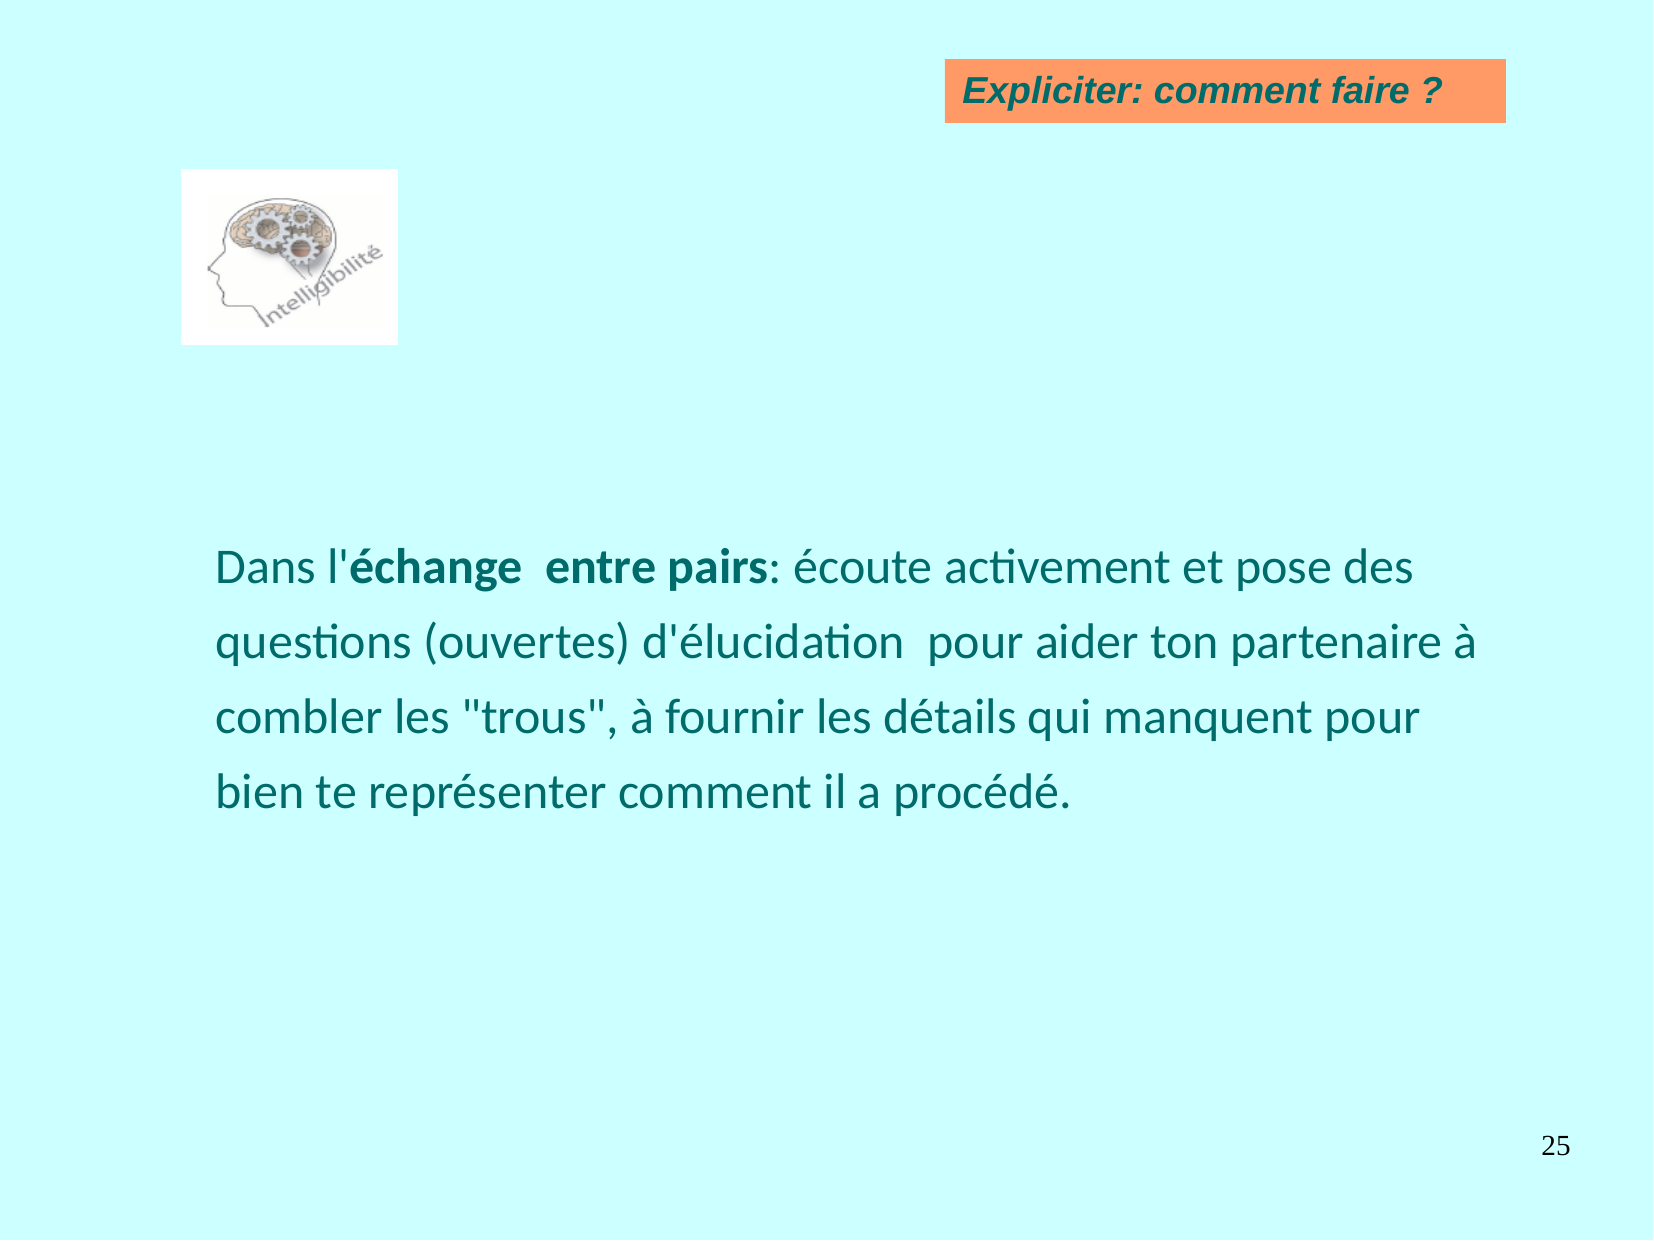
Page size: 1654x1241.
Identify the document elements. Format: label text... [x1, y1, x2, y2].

text_box Dans l'échange entre pairs: écoute activement et pose des questions (ouvertes) d'élucidation pour aider ton partenaire à combler les "trous", à fournir les détails qui manquent pour bien te représenter comment il a procédé. [200, 513, 1524, 886]
text_box Expliciter: comment faire ? [944, 59, 1506, 123]
picture [181, 169, 398, 346]
